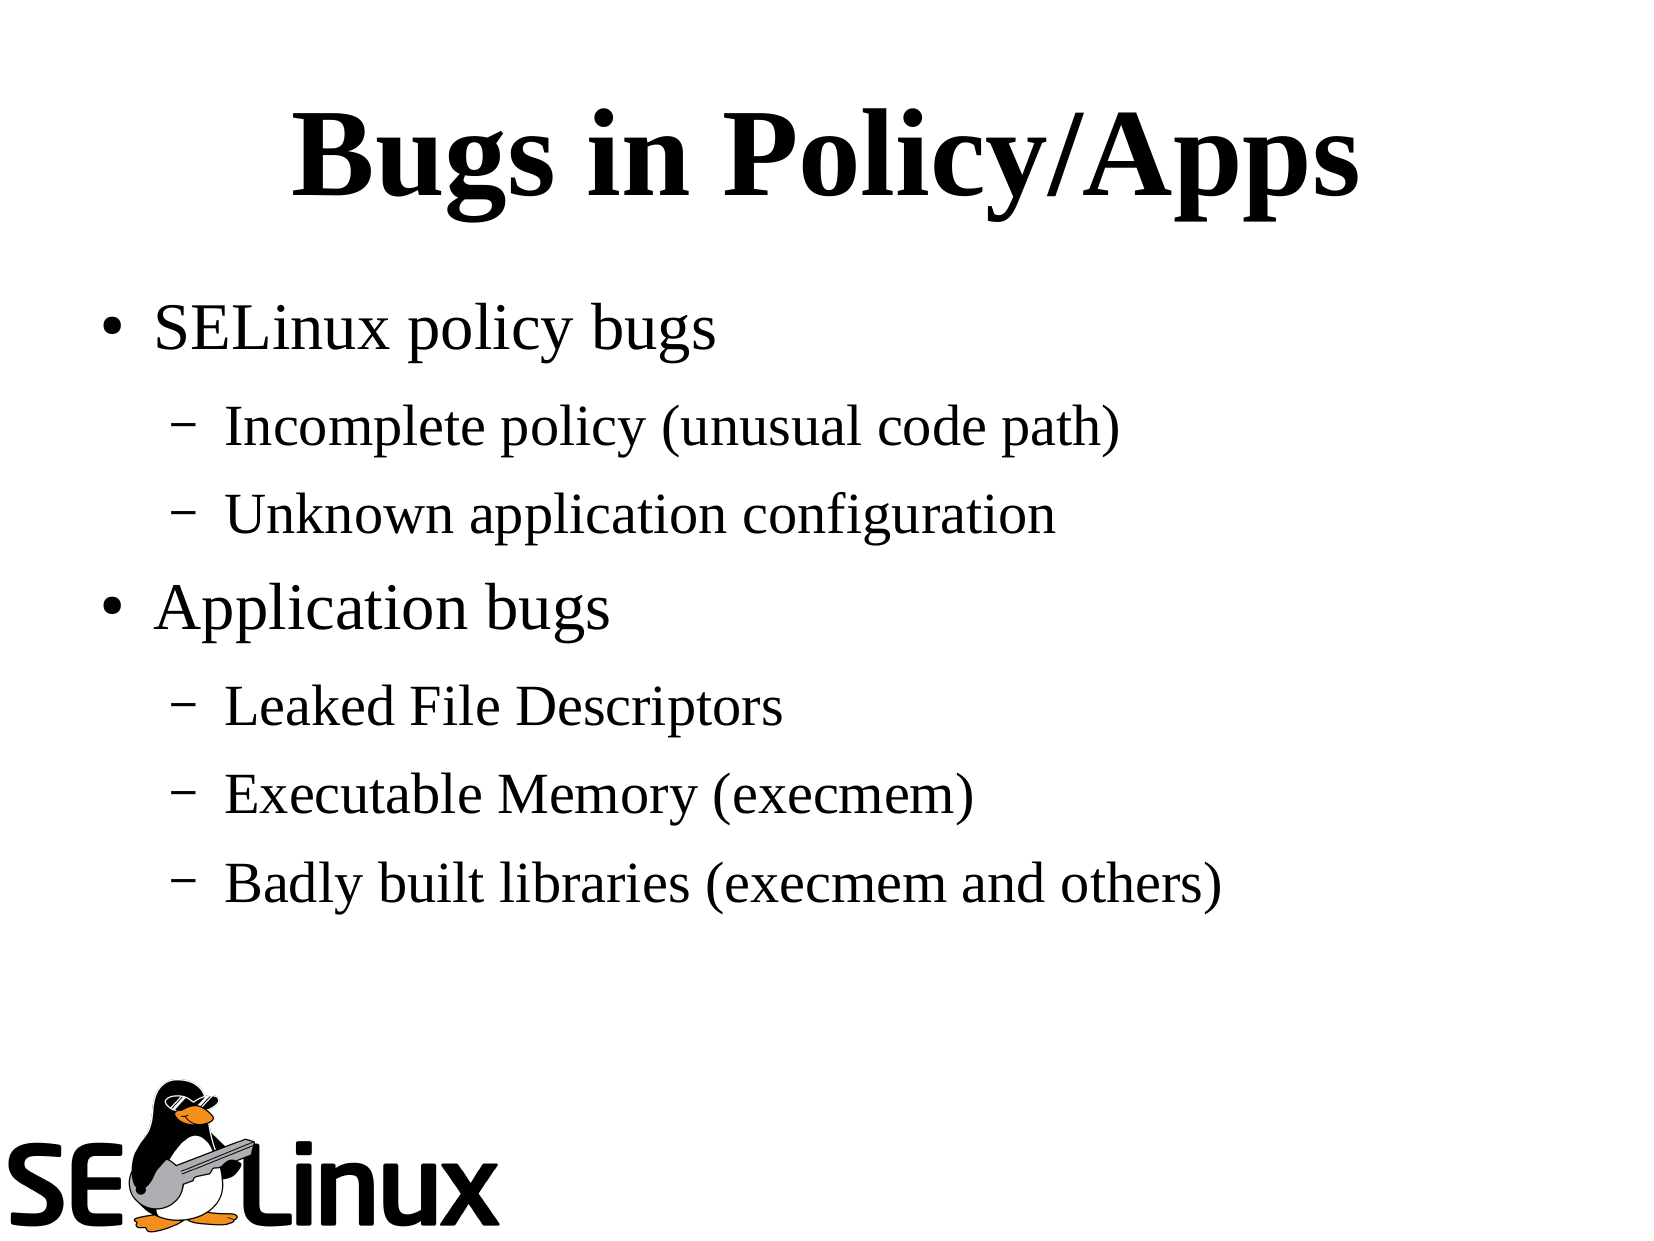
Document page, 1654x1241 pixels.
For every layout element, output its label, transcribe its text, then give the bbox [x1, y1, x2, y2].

list SELinux policy bugs Incomplete policy (unusual code path) Unknown application configuration Application bugs Leaked File Descriptors Executable Memory (execmem) Badly built libraries (execmem and others) [82, 290, 1571, 1010]
picture [0, 919, 526, 1241]
title Bugs in Policy/Apps [82, 49, 1571, 257]
